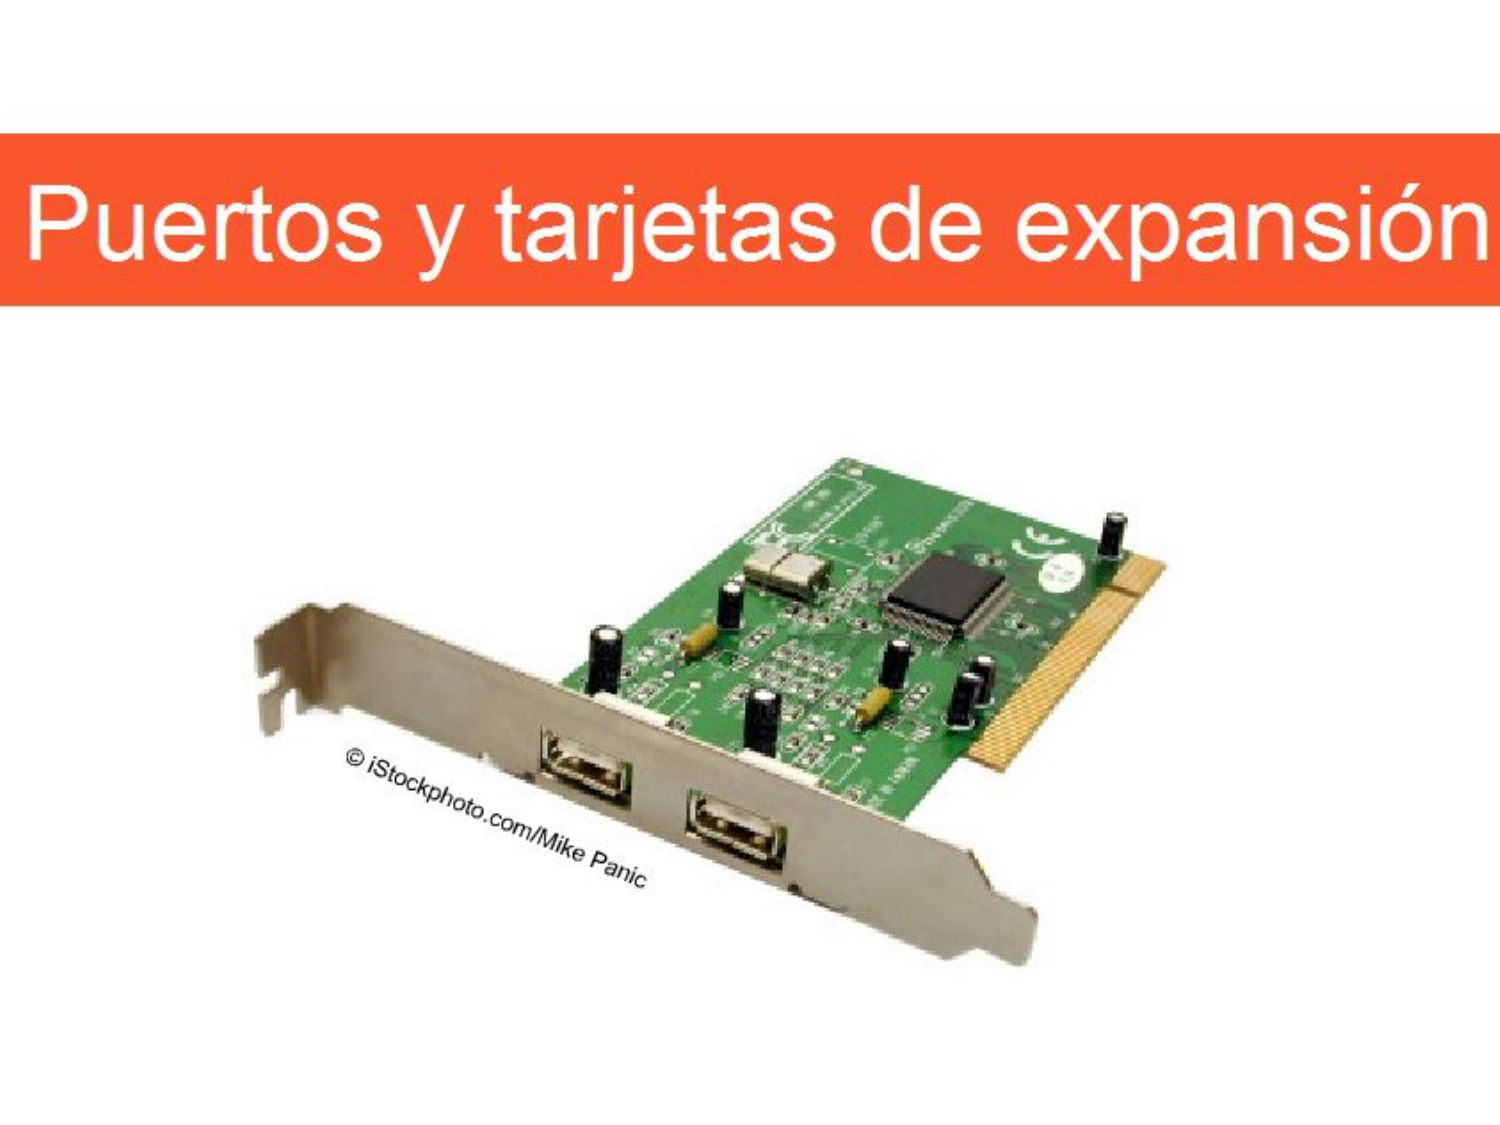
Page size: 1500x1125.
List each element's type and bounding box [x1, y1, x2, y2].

picture [0, 84, 1500, 1041]
